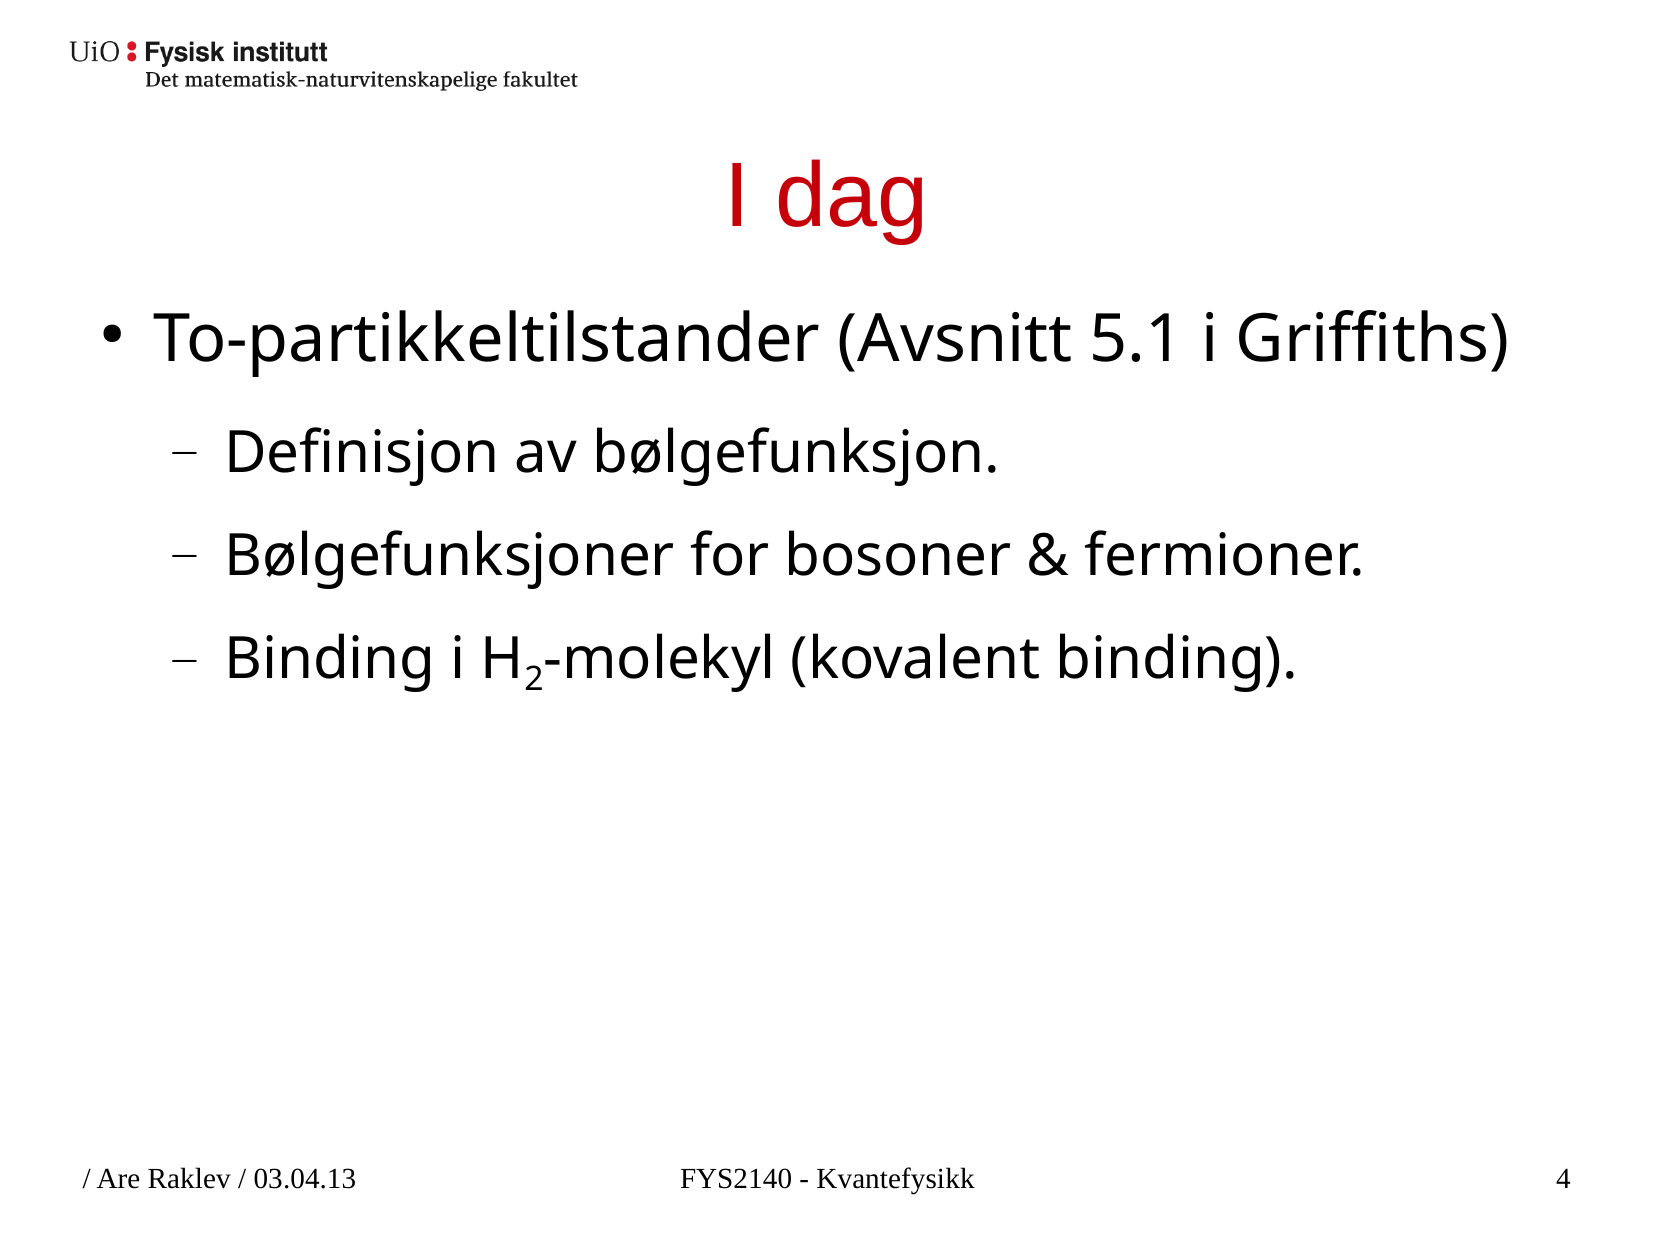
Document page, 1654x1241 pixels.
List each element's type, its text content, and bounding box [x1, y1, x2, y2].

title I dag [82, 90, 1571, 290]
list To-partikkeltilstander (Avsnitt 5.1 i Griffiths) Definisjon av bølgefunksjon. Bølgefunksjoner for bosoner & fermioner. Binding i H2-molekyl (kovalent binding). [82, 290, 1613, 1094]
picture [68, 37, 581, 93]
